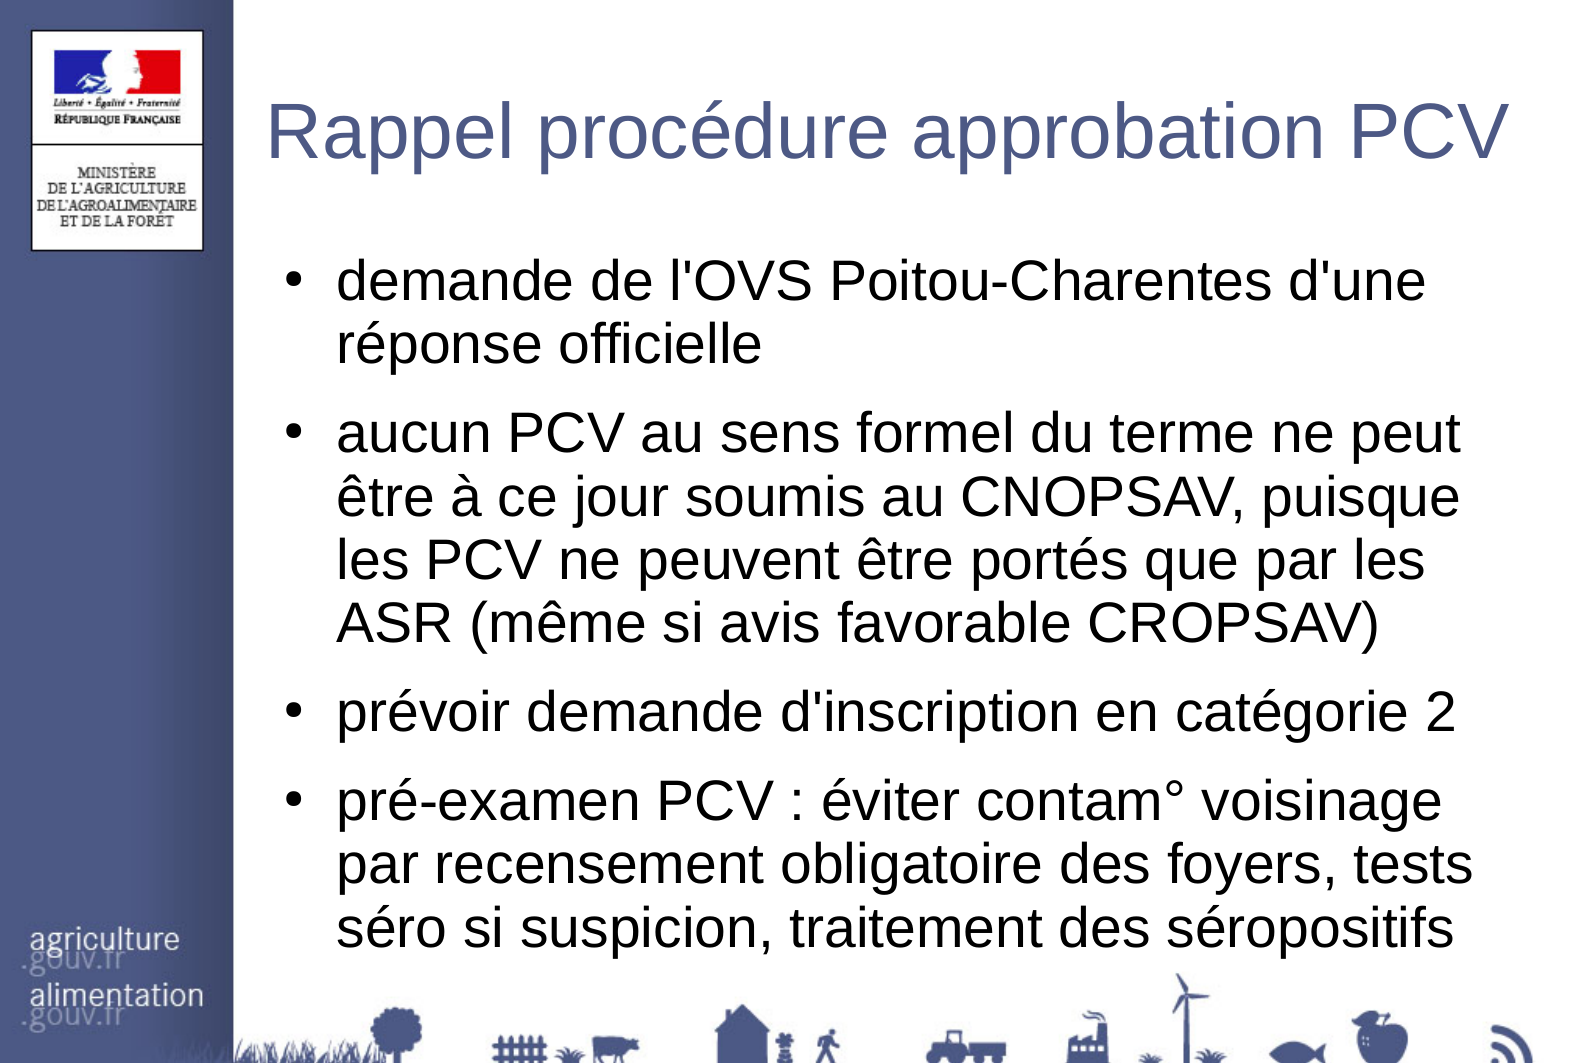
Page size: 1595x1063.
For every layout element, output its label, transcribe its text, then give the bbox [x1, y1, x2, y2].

list demande de l'OVS Poitou-Charentes d'une réponse officielle aucun PCV au sens formel du terme ne peut être à ce jour soumis au CNOPSAV, puisque les PCV ne peuvent être portés que par les ASR (même si avis favorable CROPSAV) prévoir demande d'inscription en catégorie 2 pré-examen PCV : éviter contam° voisinage par recensement obligatoire des foyers, tests séro si suspicion, traitement des séropositifs [265, 248, 1536, 958]
picture [0, 0, 1595, 1063]
title Rappel procédure approbation PCV [265, 42, 1536, 220]
